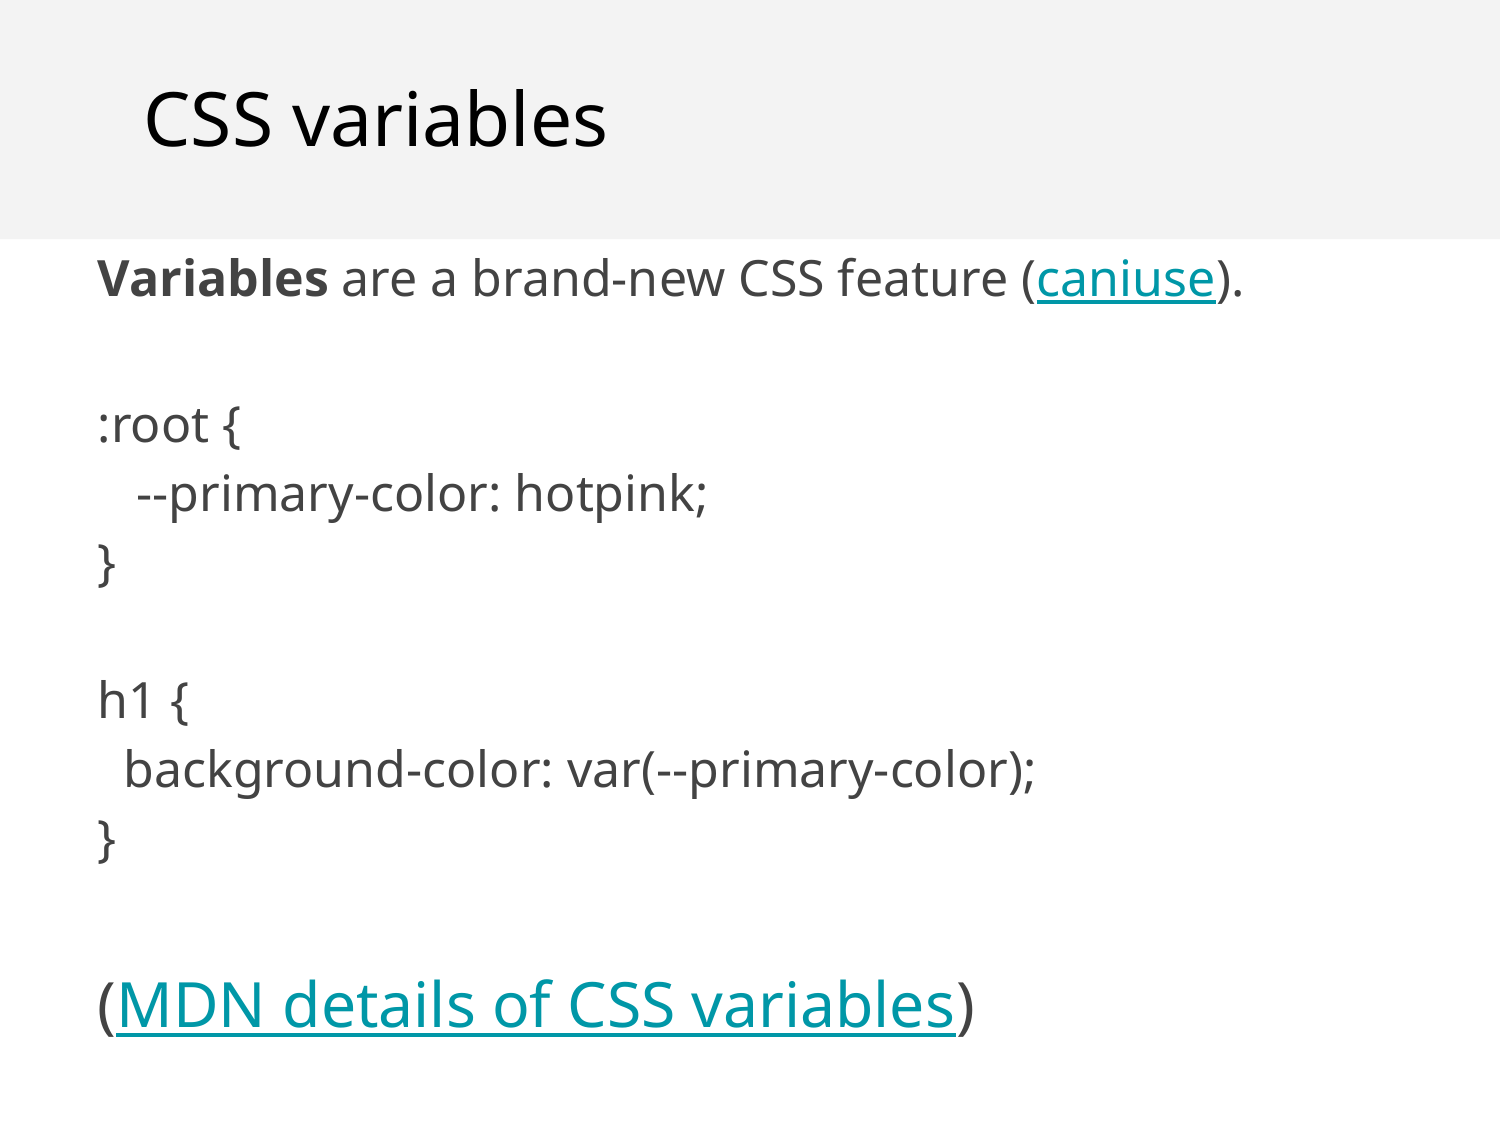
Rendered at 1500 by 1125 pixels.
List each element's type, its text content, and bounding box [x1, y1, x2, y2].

list Variables are a brand-new CSS feature (caniuse). :root { --primary-color: hotpink; } h1 { background-color: var(--primary-color); } (MDN details of CSS variables) [82, 221, 1360, 969]
title CSS variables [128, 56, 1372, 183]
